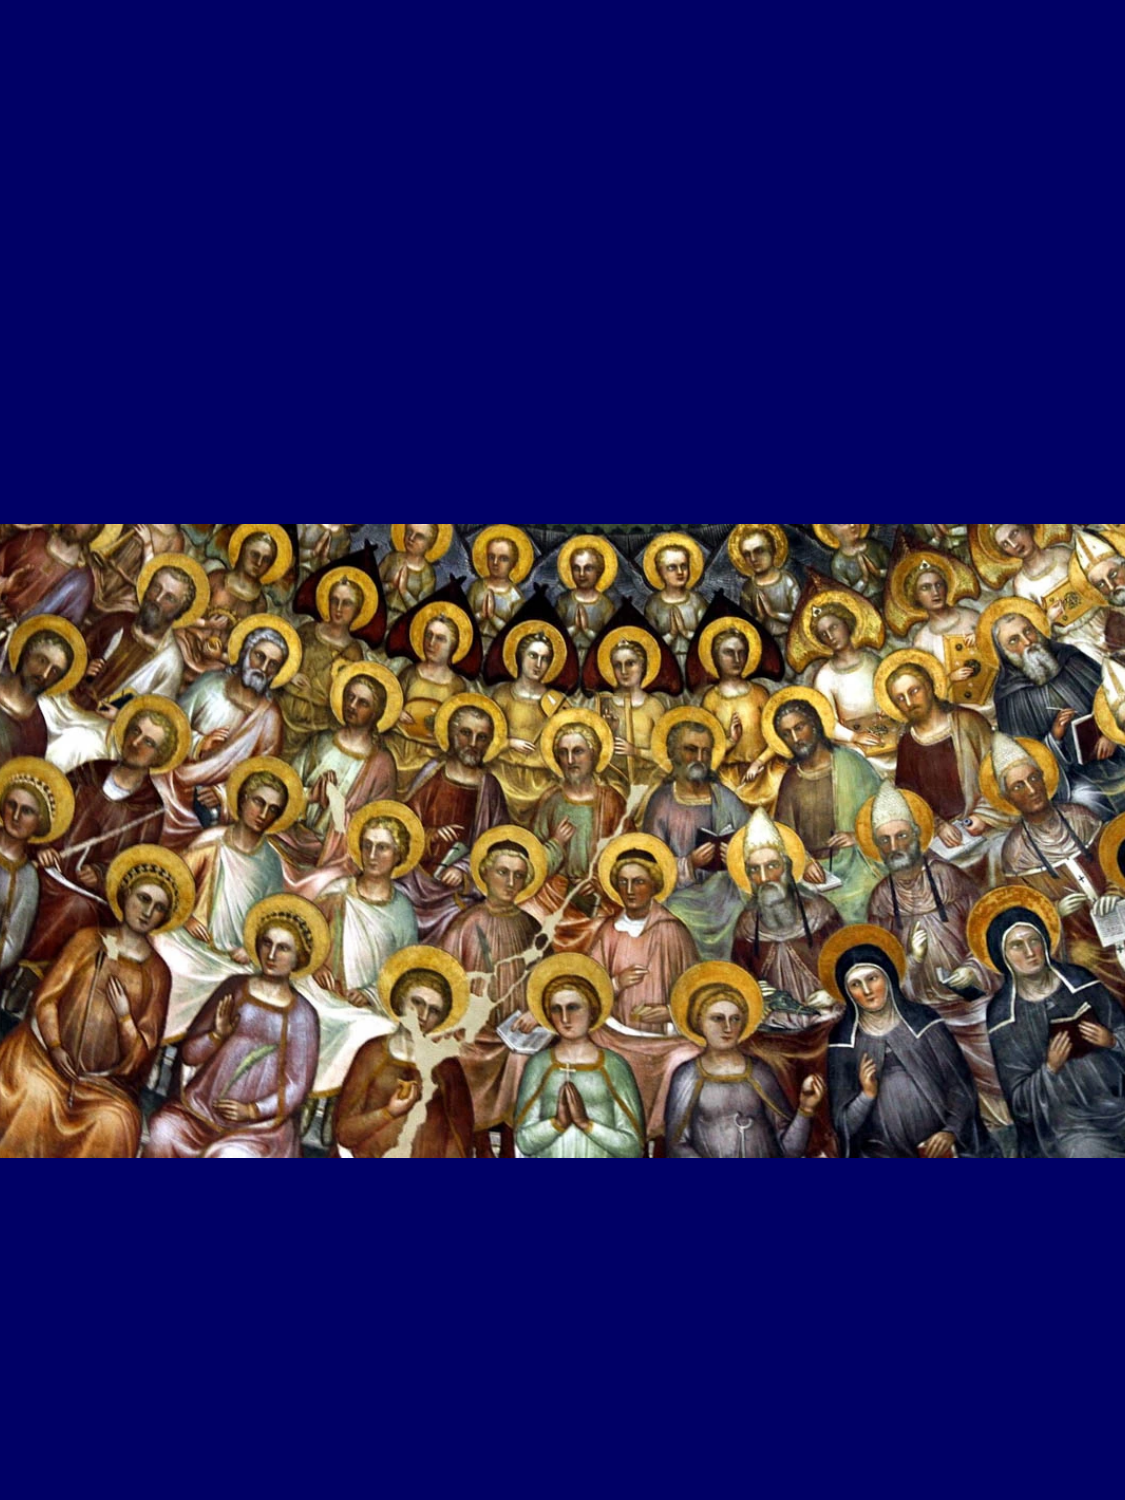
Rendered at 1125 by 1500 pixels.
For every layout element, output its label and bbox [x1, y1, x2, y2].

picture [0, 524, 1125, 1158]
